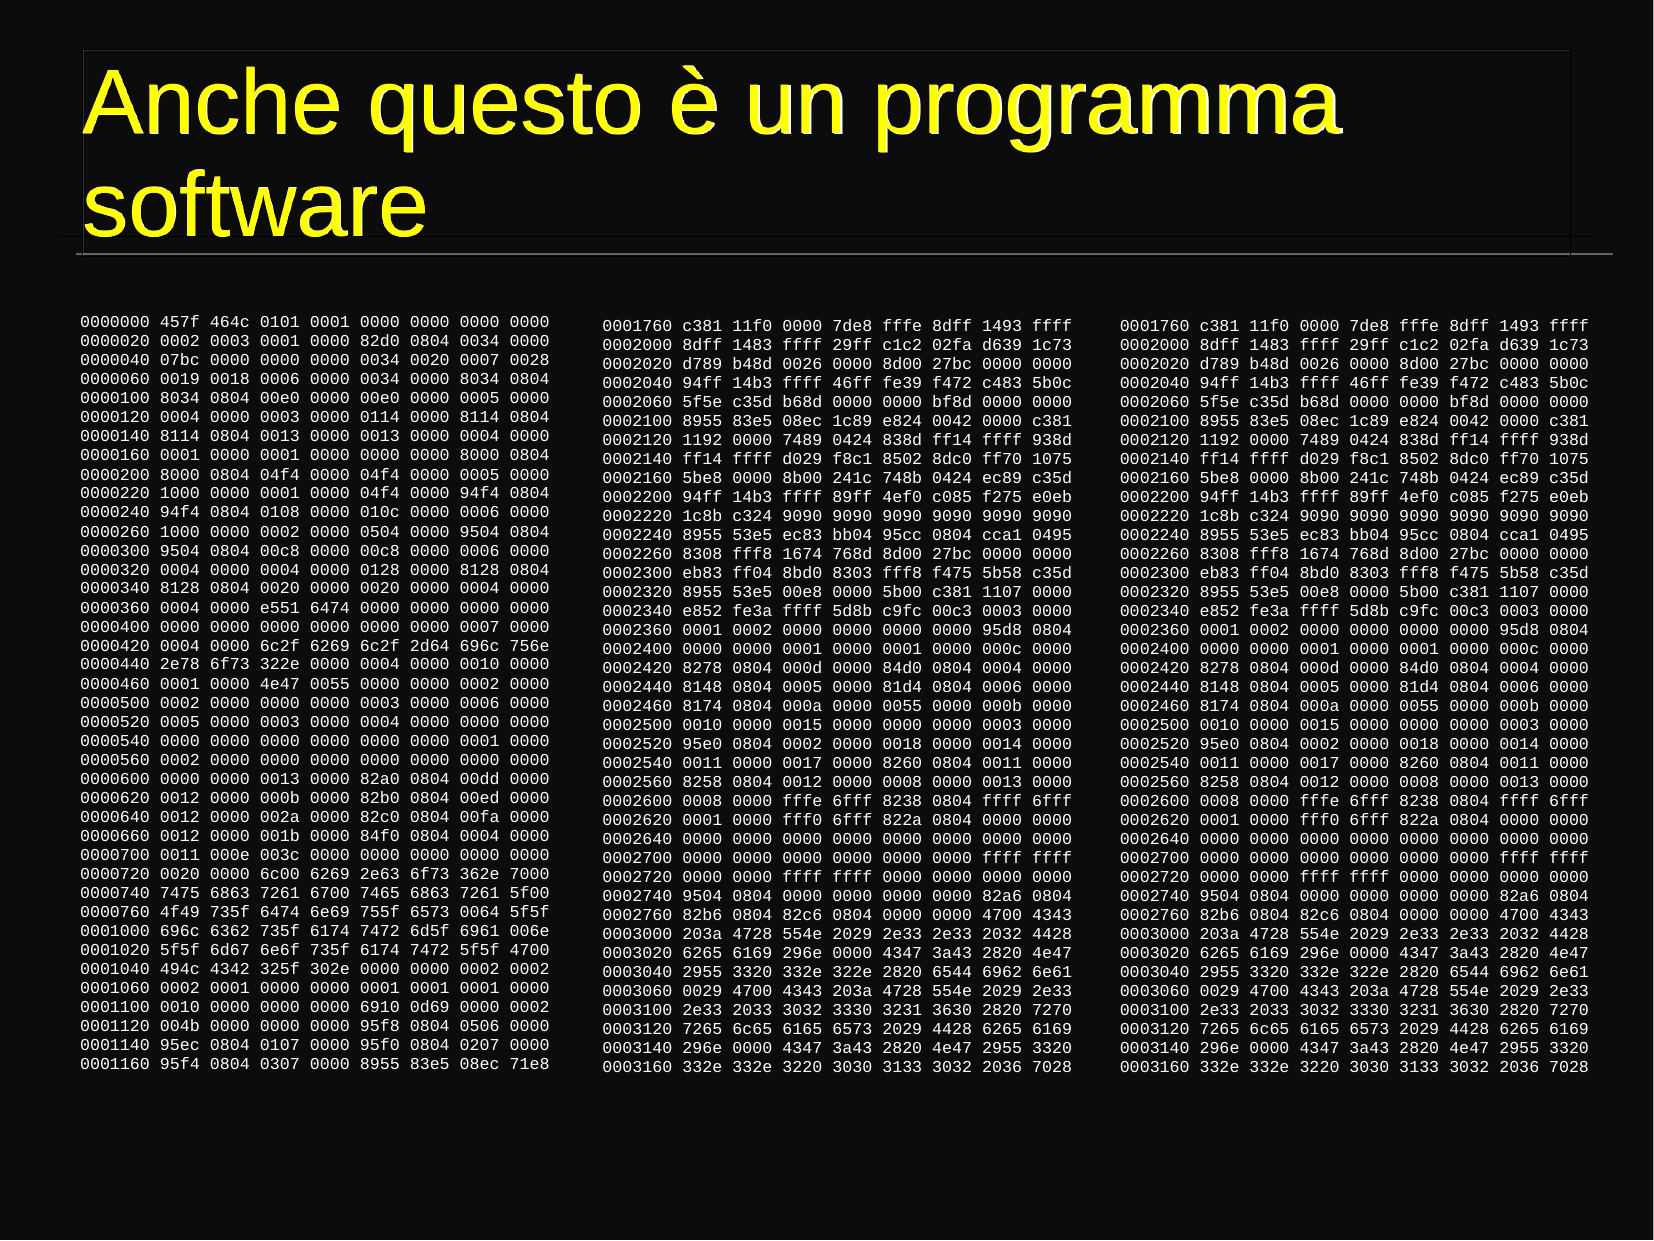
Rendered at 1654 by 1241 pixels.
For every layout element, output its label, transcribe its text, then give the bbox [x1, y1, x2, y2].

text_box 0000000 457f 464c 0101 0001 0000 0000 0000 0000 0000020 0002 0003 0001 0000 82d0 0804 0034 0000 0000040 07bc 0000 0000 0000 0034 0020 0007 0028 0000060 0019 0018 0006 0000 0034 0000 8034 0804 0000100 8034 0804 00e0 0000 00e0 0000 0005 0000 0000120 0004 0000 0003 0000 0114 0000 8114 0804 0000140 8114 0804 0013 0000 0013 0000 0004 0000 0000160 0001 0000 0001 0000 0000 0000 8000 0804 0000200 8000 0804 04f4 0000 04f4 0000 0005 0000 0000220 1000 0000 0001 0000 04f4 0000 94f4 0804 0000240 94f4 0804 0108 0000 010c 0000 0006 0000 0000260 1000 0000 0002 0000 0504 0000 9504 0804 0000300 9504 0804 00c8 0000 00c8 0000 0006 0000 0000320 0004 0000 0004 0000 0128 0000 8128 0804 0000340 8128 0804 0020 0000 0020 0000 0004 0000 0000360 0004 0000 e551 6474 0000 0000 0000 0000 0000400 0000 0000 0000 0000 0000 0000 0007 0000 0000420 0004 0000 6c2f 6269 6c2f 2d64 696c 756e 0000440 2e78 6f73 322e 0000 0004 0000 0010 0000 0000460 0001 0000 4e47 0055 0000 0000 0002 0000 0000500 0002 0000 0000 0000 0003 0000 0006 0000 0000520 0005 0000 0003 0000 0004 0000 0000 0000 0000540 0000 0000 0000 0000 0000 0000 0001 0000 0000560 0002 0000 0000 0000 0000 0000 0000 0000 0000600 0000 0000 0013 0000 82a0 0804 00dd 0000 0000620 0012 0000 000b 0000 82b0 0804 00ed 0000 0000640 0012 0000 002a 0000 82c0 0804 00fa 0000 0000660 0012 0000 001b 0000 84f0 0804 0004 0000 0000700 0011 000e 003c 0000 0000 0000 0000 0000 0000720 0020 0000 6c00 6269 2e63 6f73 362e 7000 0000740 7475 6863 7261 6700 7465 6863 7261 5f00 0000760 4f49 735f 6474 6e69 755f 6573 0064 5f5f 0001000 696c 6362 735f 6174 7472 6d5f 6961 006e 0001020 5f5f 6d67 6e6f 735f 6174 7472 5f5f 4700 0001040 494c 4342 325f 302e 0000 0000 0002 0002 0001060 0002 0001 0000 0000 0001 0001 0001 0000 0001100 0010 0000 0000 0000 6910 0d69 0000 0002 0001120 004b 0000 0000 0000 95f8 0804 0506 0000 0001140 95ec 0804 0107 0000 95f0 0804 0207 0000 0001160 95f4 0804 0307 0000 8955 83e5 08ec 71e8 [65, 306, 591, 1198]
text_box 0001760 c381 11f0 0000 7de8 fffe 8dff 1493 ffff 0002000 8dff 1483 ffff 29ff c1c2 02fa d639 1c73 0002020 d789 b48d 0026 0000 8d00 27bc 0000 0000 0002040 94ff 14b3 ffff 46ff fe39 f472 c483 5b0c 0002060 5f5e c35d b68d 0000 0000 bf8d 0000 0000 0002100 8955 83e5 08ec 1c89 e824 0042 0000 c381 0002120 1192 0000 7489 0424 838d ff14 ffff 938d 0002140 ff14 ffff d029 f8c1 8502 8dc0 ff70 1075 0002160 5be8 0000 8b00 241c 748b 0424 ec89 c35d 0002200 94ff 14b3 ffff 89ff 4ef0 c085 f275 e0eb 0002220 1c8b c324 9090 9090 9090 9090 9090 9090 0002240 8955 53e5 ec83 bb04 95cc 0804 cca1 0495 0002260 8308 fff8 1674 768d 8d00 27bc 0000 0000 0002300 eb83 ff04 8bd0 8303 fff8 f475 5b58 c35d 0002320 8955 53e5 00e8 0000 5b00 c381 1107 0000 0002340 e852 fe3a ffff 5d8b c9fc 00c3 0003 0000 0002360 0001 0002 0000 0000 0000 0000 95d8 0804 0002400 0000 0000 0001 0000 0001 0000 000c 0000 0002420 8278 0804 000d 0000 84d0 0804 0004 0000 0002440 8148 0804 0005 0000 81d4 0804 0006 0000 0002460 8174 0804 000a 0000 0055 0000 000b 0000 0002500 0010 0000 0015 0000 0000 0000 0003 0000 0002520 95e0 0804 0002 0000 0018 0000 0014 0000 0002540 0011 0000 0017 0000 8260 0804 0011 0000 0002560 8258 0804 0012 0000 0008 0000 0013 0000 0002600 0008 0000 fffe 6fff 8238 0804 ffff 6fff 0002620 0001 0000 fff0 6fff 822a 0804 0000 0000 0002640 0000 0000 0000 0000 0000 0000 0000 0000 0002700 0000 0000 0000 0000 0000 0000 ffff ffff 0002720 0000 0000 ffff ffff 0000 0000 0000 0000 0002740 9504 0804 0000 0000 0000 0000 82a6 0804 0002760 82b6 0804 82c6 0804 0000 0000 4700 4343 0003000 203a 4728 554e 2029 2e33 2e33 2032 4428 0003020 6265 6169 296e 0000 4347 3a43 2820 4e47 0003040 2955 3320 332e 322e 2820 6544 6962 6e61 0003060 0029 4700 4343 203a 4728 554e 2029 2e33 0003100 2e33 2033 3032 3330 3231 3630 2820 7270 0003120 7265 6c65 6165 6573 2029 4428 6265 6169 0003140 296e 0000 4347 3a43 2820 4e47 2955 3320 0003160 332e 332e 3220 3030 3133 3032 2036 7028 [587, 309, 1093, 1201]
text_box 0001760 c381 11f0 0000 7de8 fffe 8dff 1493 ffff 0002000 8dff 1483 ffff 29ff c1c2 02fa d639 1c73 0002020 d789 b48d 0026 0000 8d00 27bc 0000 0000 0002040 94ff 14b3 ffff 46ff fe39 f472 c483 5b0c 0002060 5f5e c35d b68d 0000 0000 bf8d 0000 0000 0002100 8955 83e5 08ec 1c89 e824 0042 0000 c381 0002120 1192 0000 7489 0424 838d ff14 ffff 938d 0002140 ff14 ffff d029 f8c1 8502 8dc0 ff70 1075 0002160 5be8 0000 8b00 241c 748b 0424 ec89 c35d 0002200 94ff 14b3 ffff 89ff 4ef0 c085 f275 e0eb 0002220 1c8b c324 9090 9090 9090 9090 9090 9090 0002240 8955 53e5 ec83 bb04 95cc 0804 cca1 0495 0002260 8308 fff8 1674 768d 8d00 27bc 0000 0000 0002300 eb83 ff04 8bd0 8303 fff8 f475 5b58 c35d 0002320 8955 53e5 00e8 0000 5b00 c381 1107 0000 0002340 e852 fe3a ffff 5d8b c9fc 00c3 0003 0000 0002360 0001 0002 0000 0000 0000 0000 95d8 0804 0002400 0000 0000 0001 0000 0001 0000 000c 0000 0002420 8278 0804 000d 0000 84d0 0804 0004 0000 0002440 8148 0804 0005 0000 81d4 0804 0006 0000 0002460 8174 0804 000a 0000 0055 0000 000b 0000 0002500 0010 0000 0015 0000 0000 0000 0003 0000 0002520 95e0 0804 0002 0000 0018 0000 0014 0000 0002540 0011 0000 0017 0000 8260 0804 0011 0000 0002560 8258 0804 0012 0000 0008 0000 0013 0000 0002600 0008 0000 fffe 6fff 8238 0804 ffff 6fff 0002620 0001 0000 fff0 6fff 822a 0804 0000 0000 0002640 0000 0000 0000 0000 0000 0000 0000 0000 0002700 0000 0000 0000 0000 0000 0000 ffff ffff 0002720 0000 0000 ffff ffff 0000 0000 0000 0000 0002740 9504 0804 0000 0000 0000 0000 82a6 0804 0002760 82b6 0804 82c6 0804 0000 0000 4700 4343 0003000 203a 4728 554e 2029 2e33 2e33 2032 4428 0003020 6265 6169 296e 0000 4347 3a43 2820 4e47 0003040 2955 3320 332e 322e 2820 6544 6962 6e61 0003060 0029 4700 4343 203a 4728 554e 2029 2e33 0003100 2e33 2033 3032 3330 3231 3630 2820 7270 0003120 7265 6c65 6165 6573 2029 4428 6265 6169 0003140 296e 0000 4347 3a43 2820 4e47 2955 3320 0003160 332e 332e 3220 3030 3133 3032 2036 7028 [1104, 309, 1625, 1201]
title Anche questo è un programma software [82, 49, 1571, 257]
